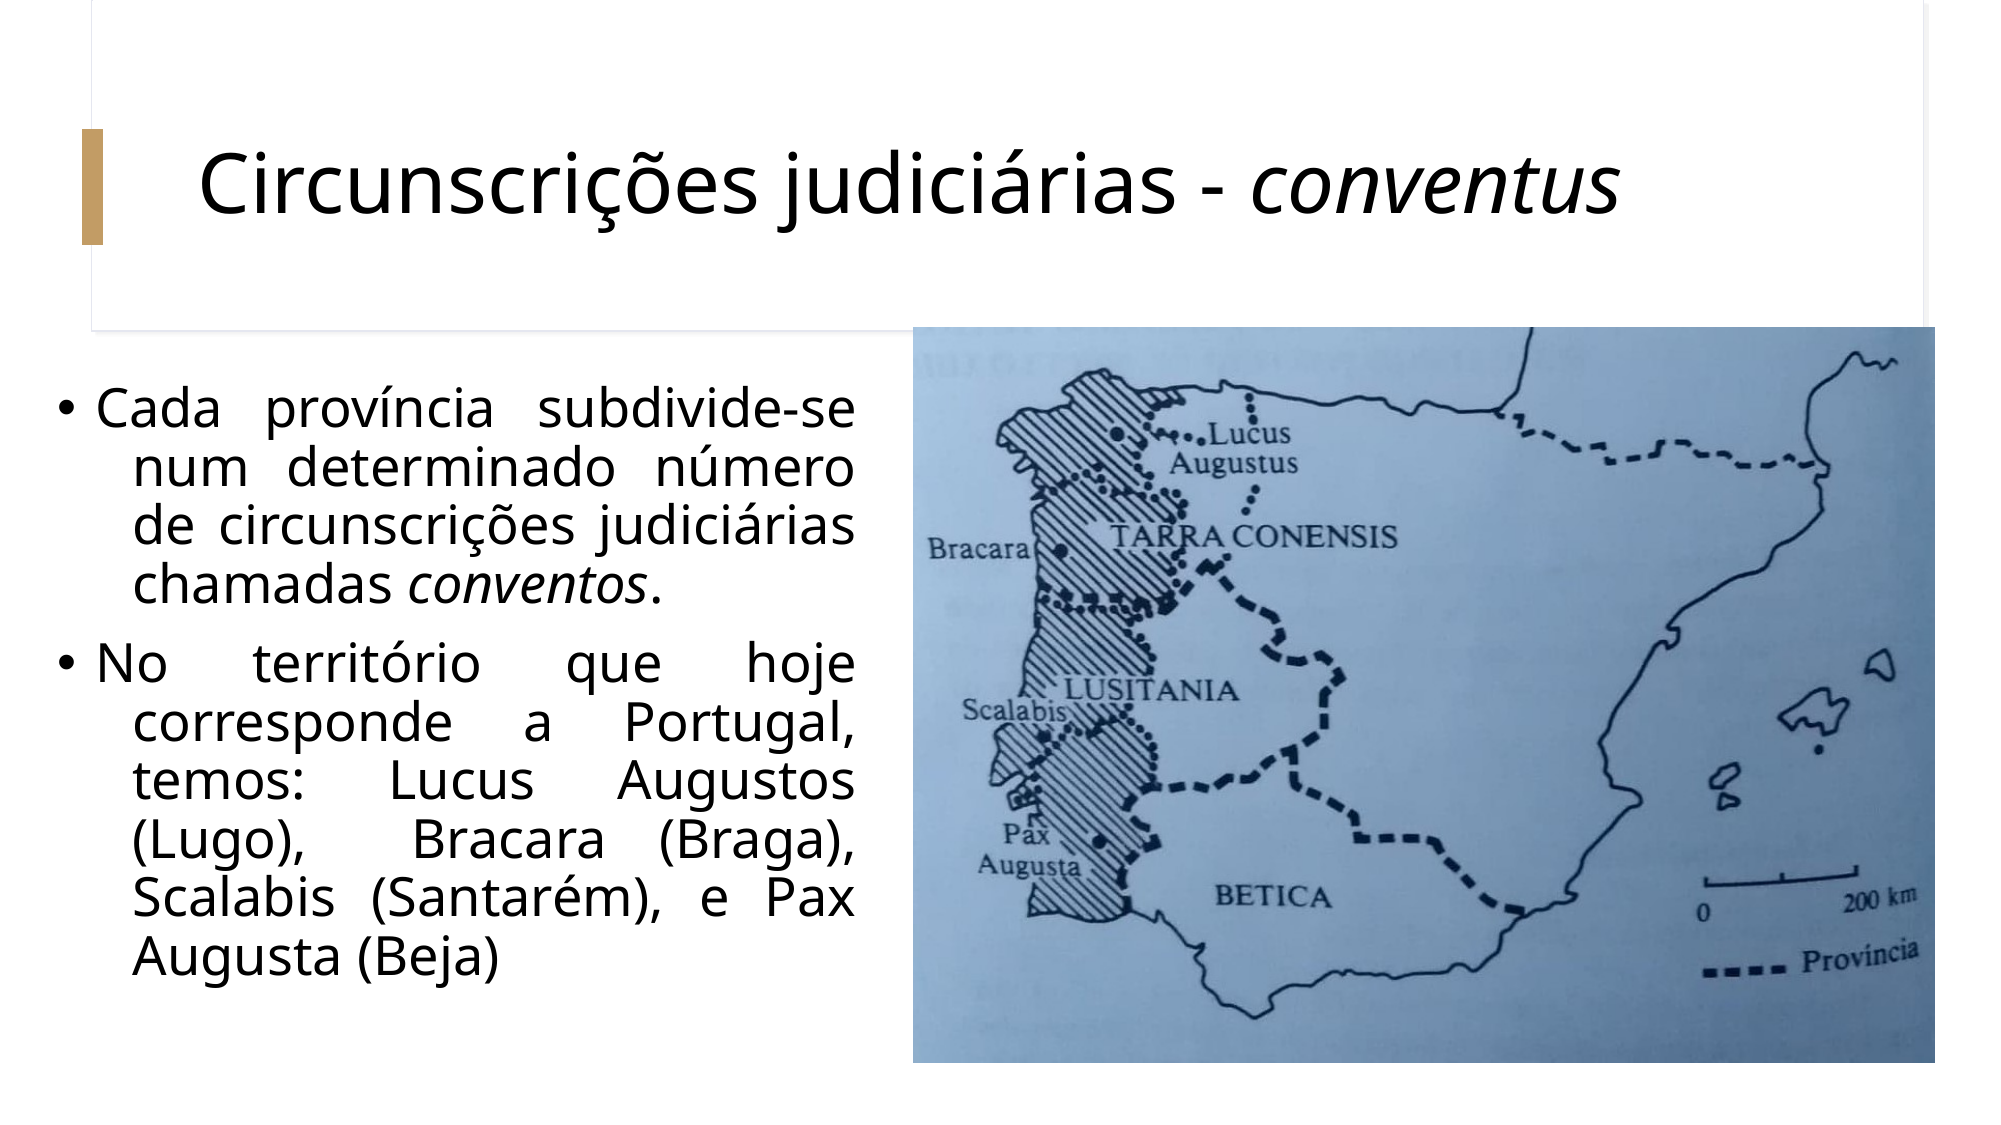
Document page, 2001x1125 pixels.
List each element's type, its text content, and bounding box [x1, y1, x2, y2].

title Circunscrições judiciárias - conventus [183, 90, 1852, 284]
picture [913, 328, 1935, 1063]
list Cada província subdivide-se num determinado número de circunscrições judiciárias chamadas conventos. No território que hoje corresponde a Portugal, temos: Lucus Augustos (Lugo), Bracara (Braga), Scalabis (Santarém), e Pax Augusta (Beja) [42, 373, 873, 1013]
